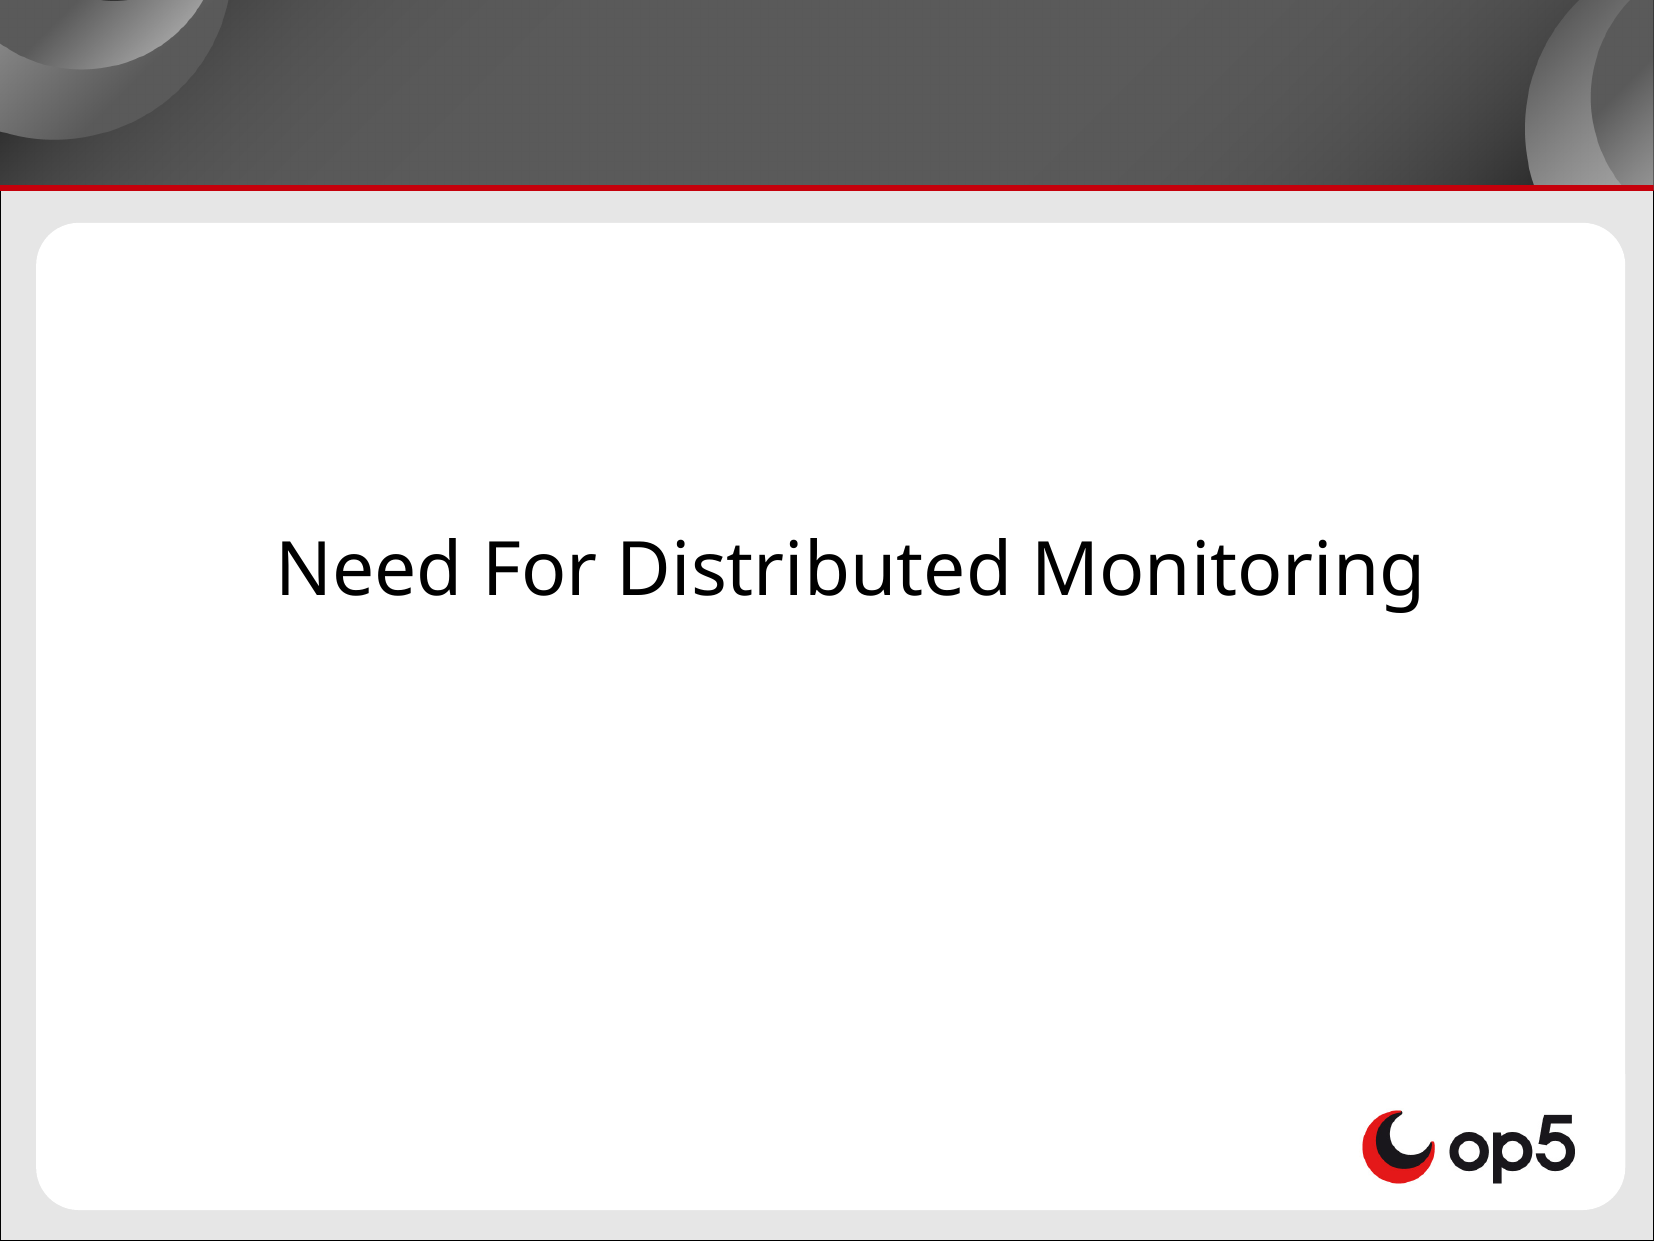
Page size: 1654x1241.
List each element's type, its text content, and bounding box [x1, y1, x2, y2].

text_box Need For Distributed Monitoring [260, 508, 1496, 611]
picture [1350, 1103, 1587, 1191]
picture [0, 0, 1654, 185]
